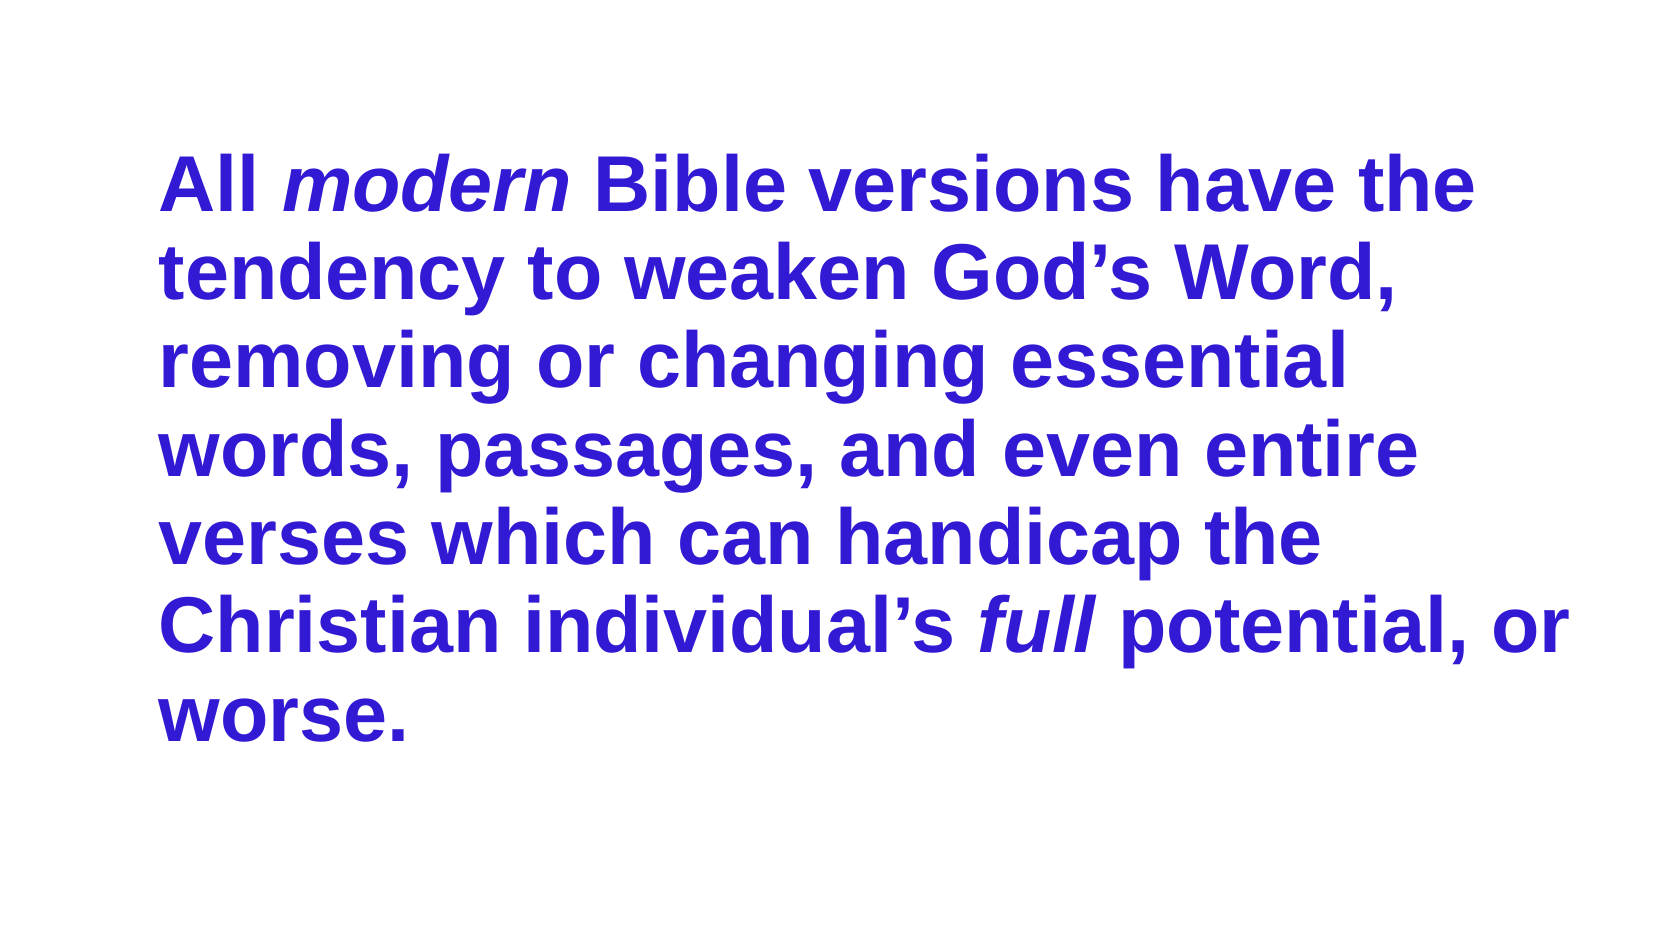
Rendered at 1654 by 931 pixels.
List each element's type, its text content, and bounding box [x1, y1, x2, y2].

list All modern Bible versions have the tendency to weaken God’s Word, removing or changing essential words, passages, and even entire verses which can handicap the Christian individual’s full potential, or worse. [91, 139, 1580, 766]
